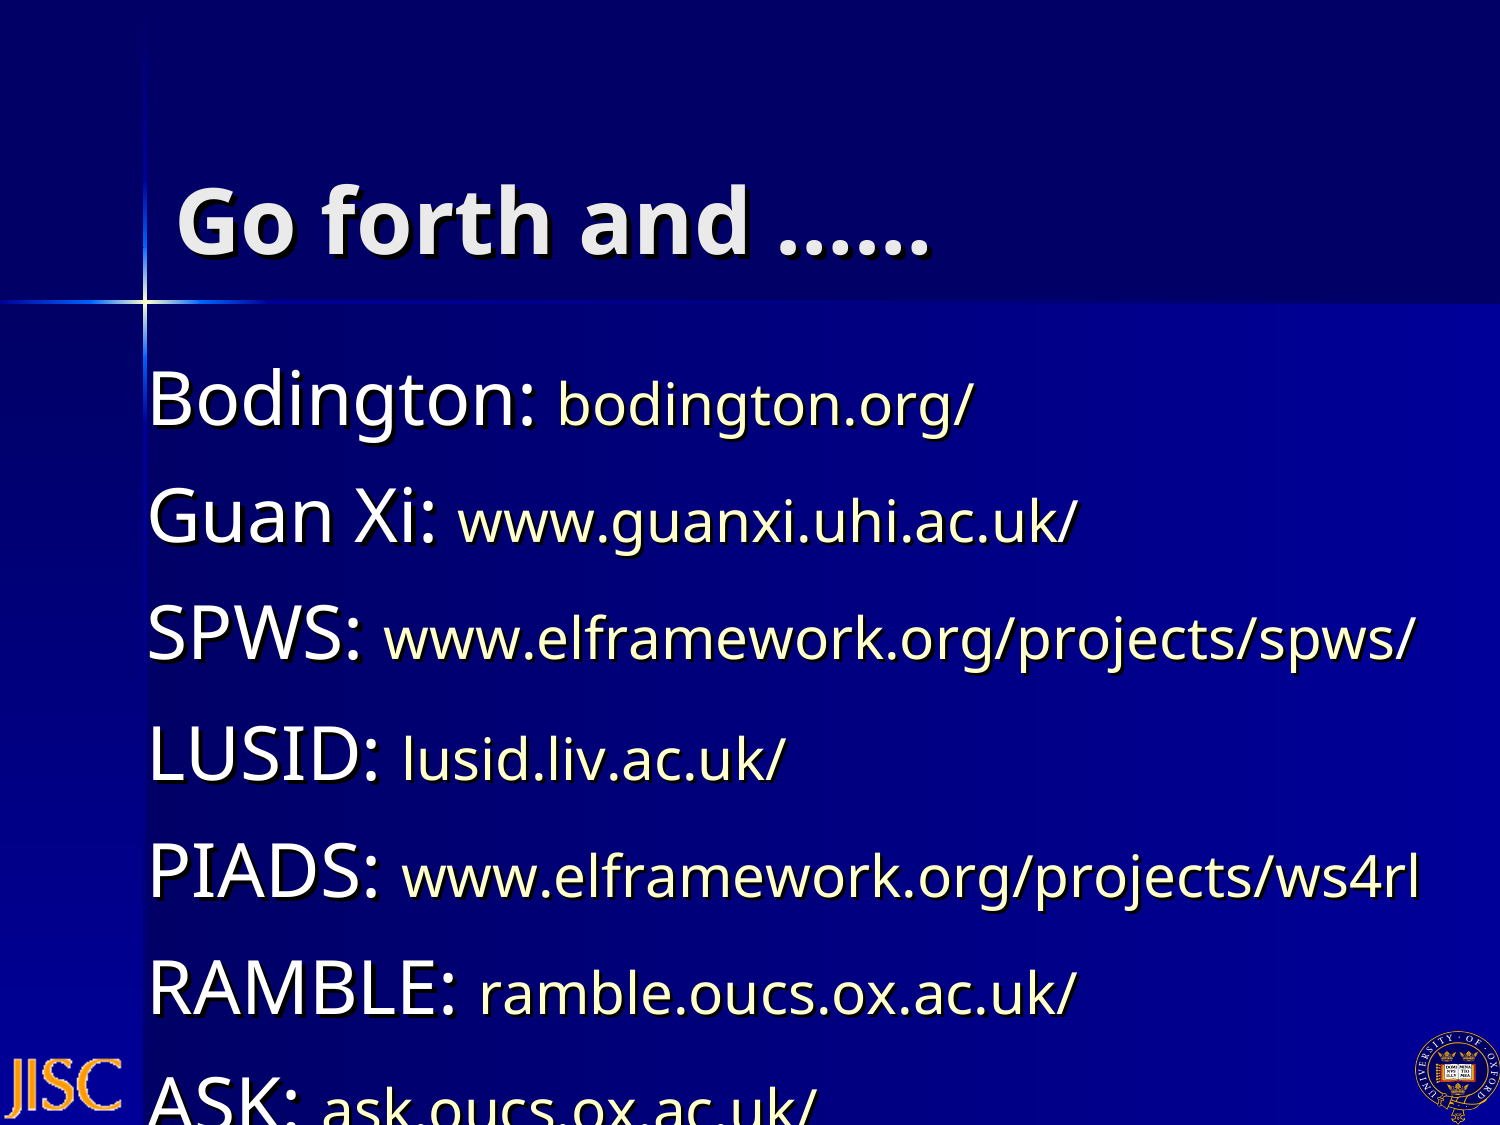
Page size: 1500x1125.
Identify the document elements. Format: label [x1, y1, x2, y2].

picture [0, 1056, 126, 1125]
picture [1415, 1031, 1500, 1125]
